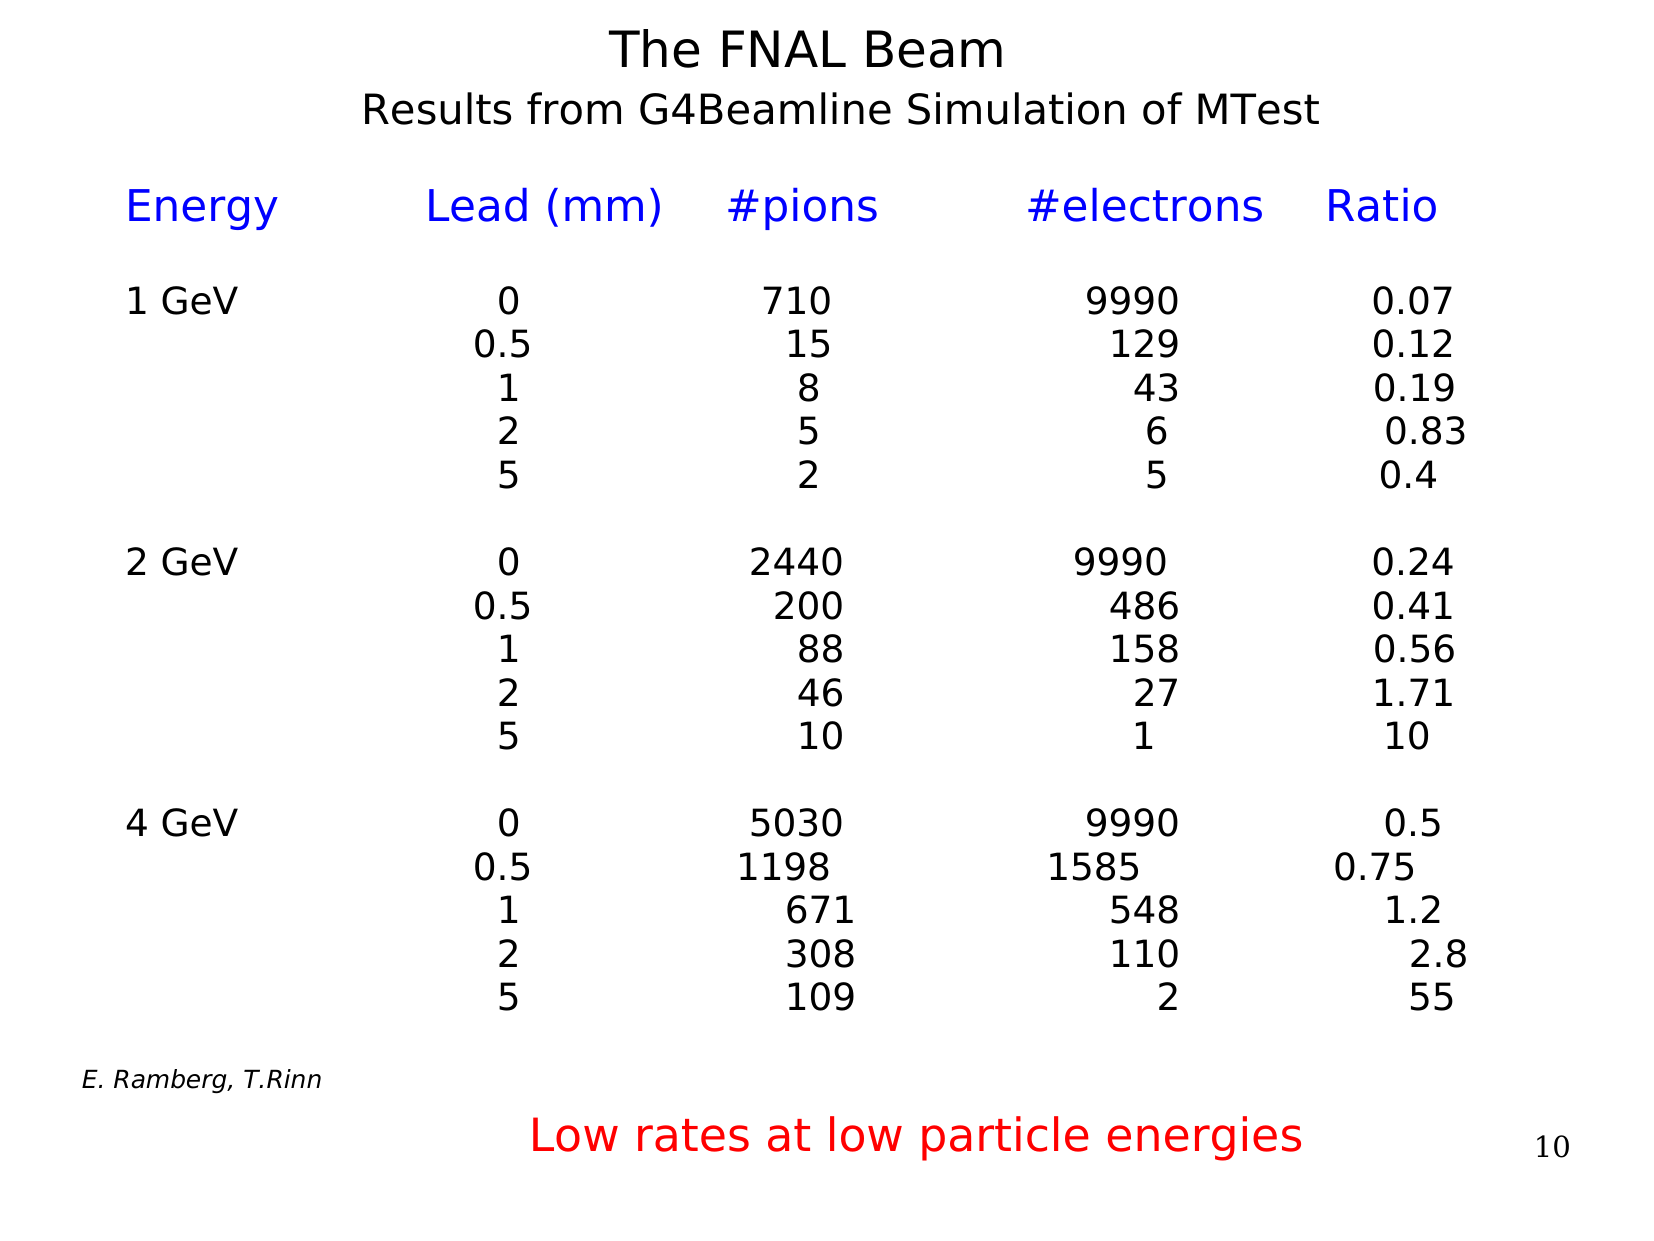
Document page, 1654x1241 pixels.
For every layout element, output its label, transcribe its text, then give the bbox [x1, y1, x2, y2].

text_box Low rates at low particle energies [513, 1101, 1305, 1170]
text_box The FNAL Beam [594, 13, 1013, 87]
title Results from G4Beamline Simulation of MTest [96, 27, 1585, 193]
text_box E. Ramberg, T.Rinn [67, 1057, 339, 1103]
text_box Energy Lead (mm) #pions #electrons Ratio 1 GeV 0 710 9990 0.07 0.5 15 129 0.12 1 8 43 0.19 2 5 6 0.83 5 2 5 0.4 2 GeV 0 2440 9990 0.24 0.5 200 486 0.41 1 88 158 0.56 2 46 27 1.71 5 10 1 10 4 GeV 0 5030 9990 0.5 0.5 1198 1585 0.75 1 671 548 1.2 2 308 110 2.8 5 109 2 55 [110, 173, 1654, 1028]
